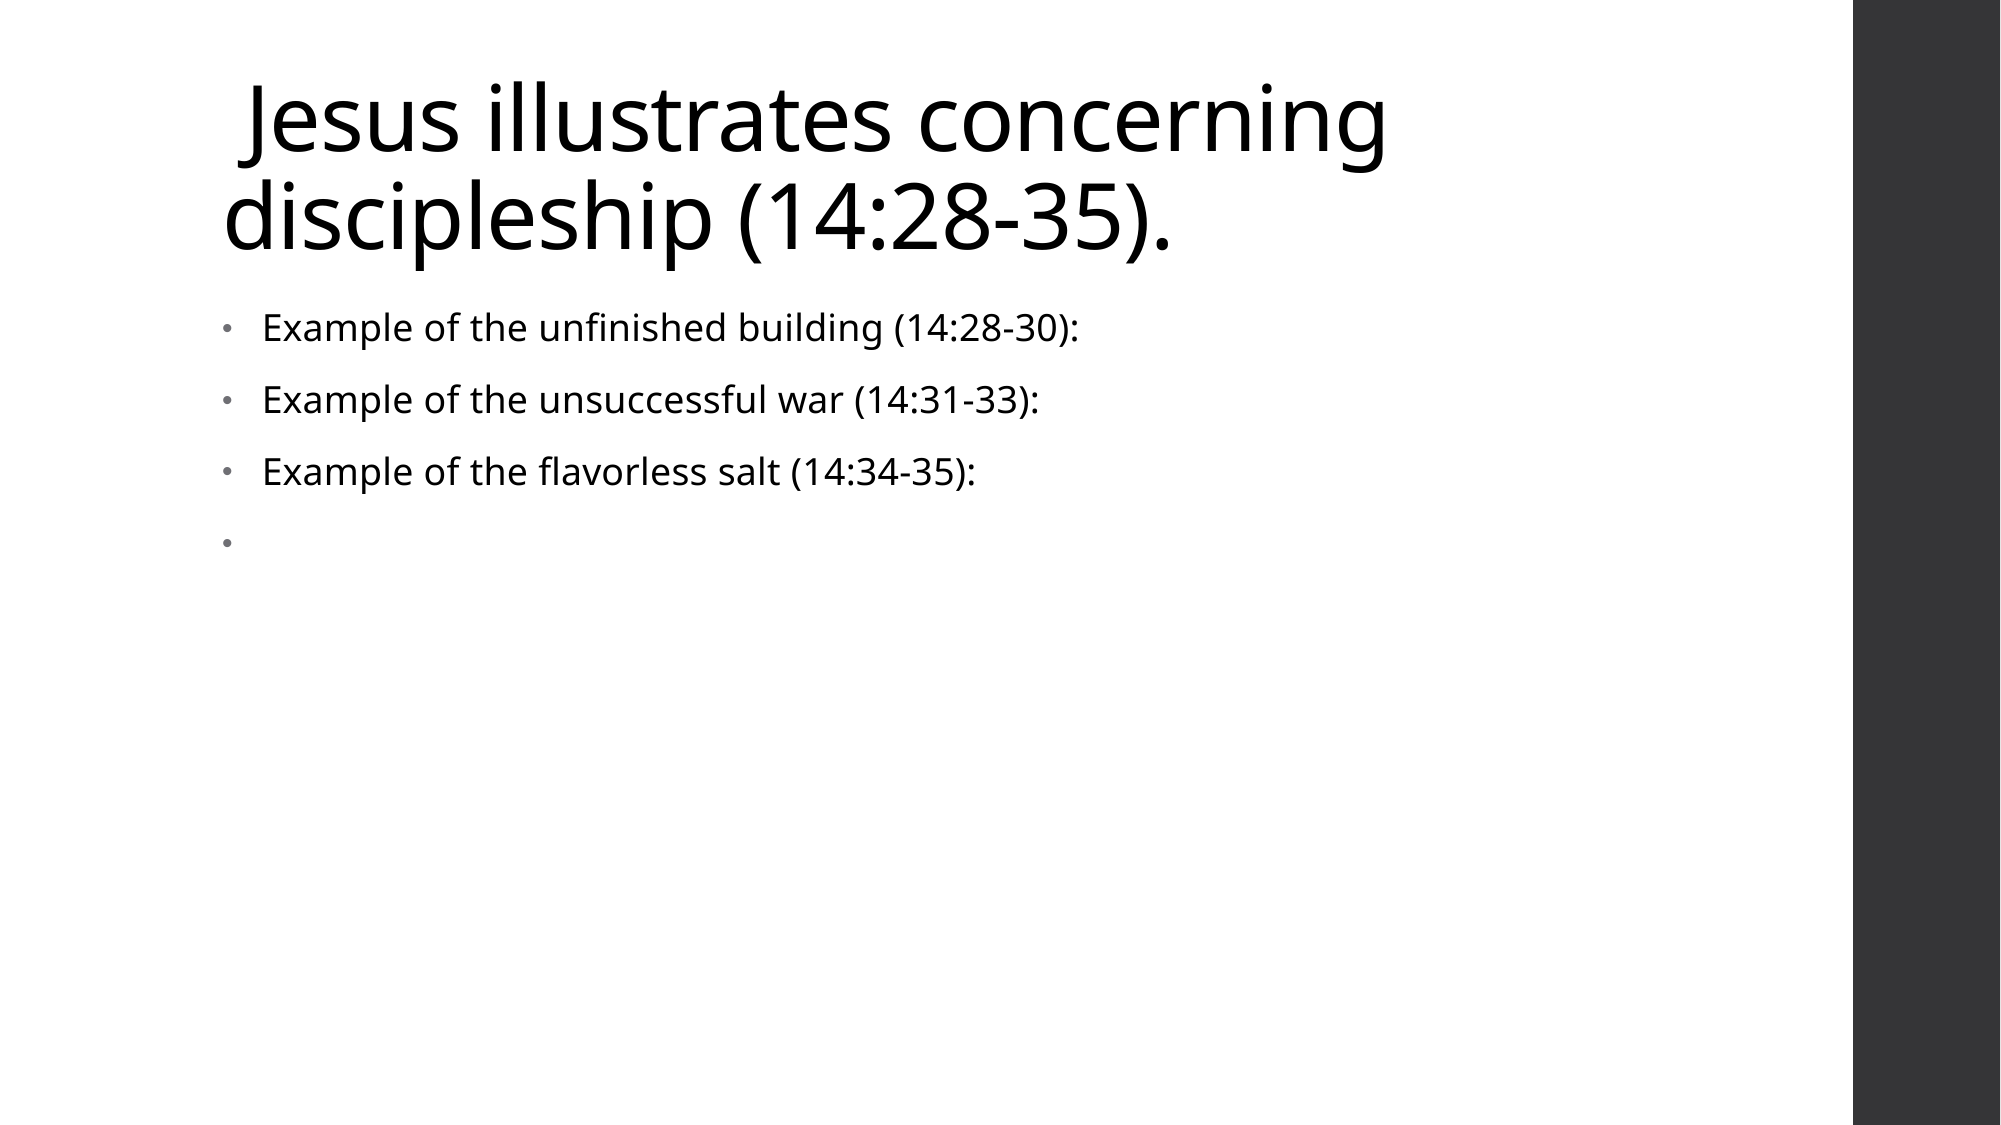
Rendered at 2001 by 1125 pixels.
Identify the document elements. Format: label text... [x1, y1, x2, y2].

title Jesus illustrates concerning discipleship (14:28-35). [206, 60, 1797, 278]
list Example of the unfinished building (14:28-30): Example of the unsuccessful war (14:31-33): Example of the flavorless salt (14:34-35): [206, 299, 1617, 1014]
